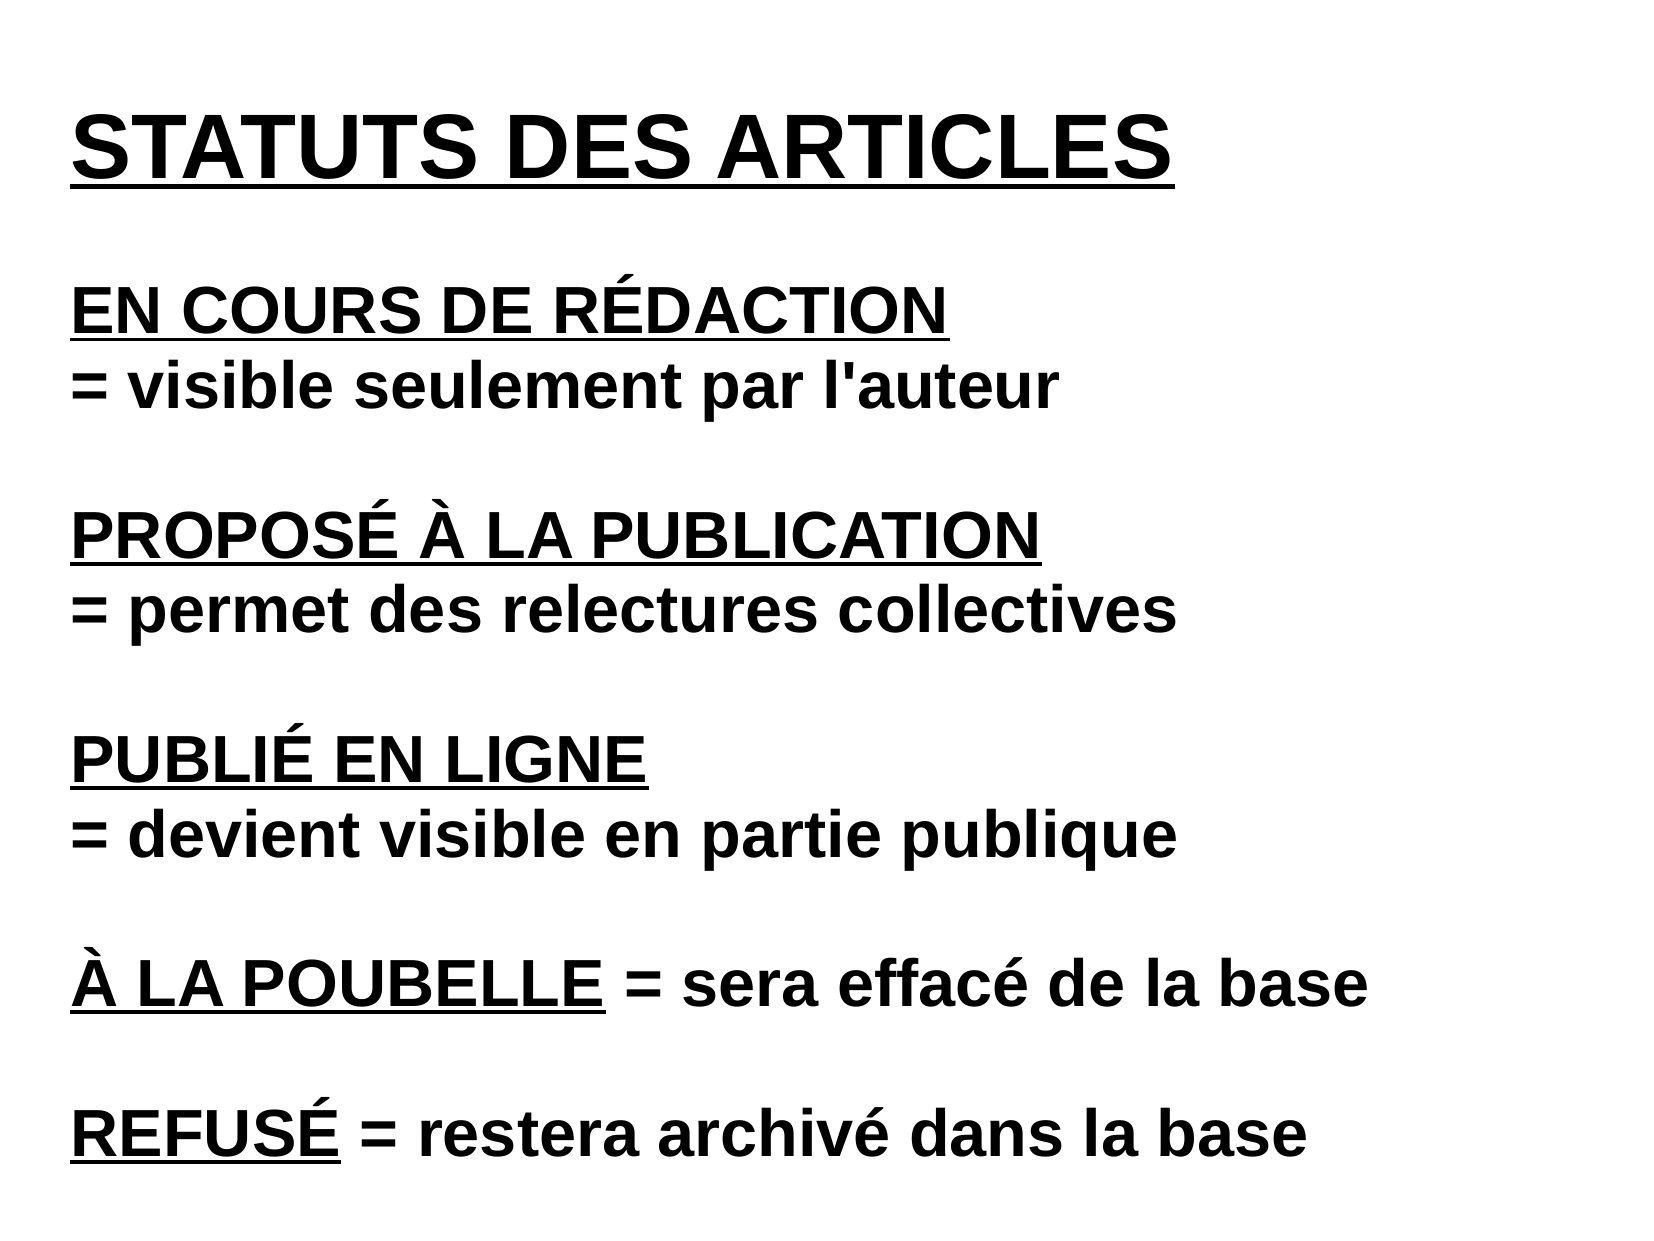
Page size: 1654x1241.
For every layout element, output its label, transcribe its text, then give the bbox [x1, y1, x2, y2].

text_box STATUTS DES ARTICLES EN COURS DE RÉDACTION = visible seulement par l'auteur PROPOSÉ À LA PUBLICATION = permet des relectures collectives PUBLIÉ EN LIGNE = devient visible en partie publique À LA POUBELLE = sera effacé de la base REFUSÉ = restera archivé dans la base [55, 88, 1581, 1211]
